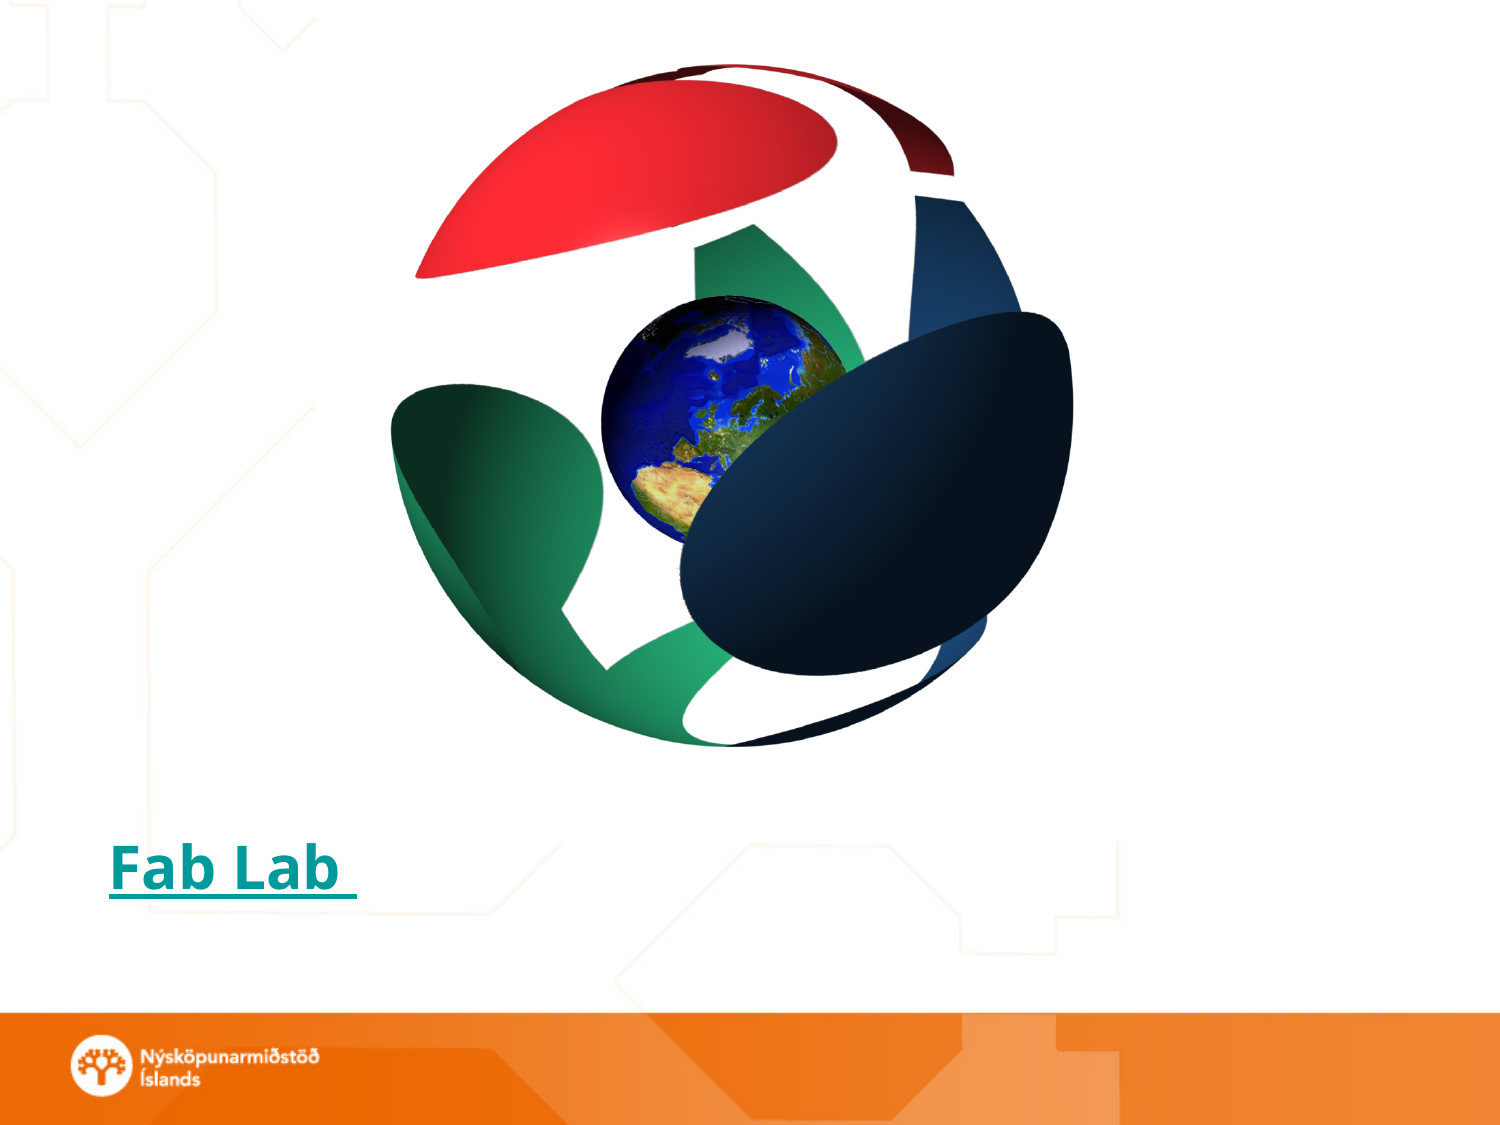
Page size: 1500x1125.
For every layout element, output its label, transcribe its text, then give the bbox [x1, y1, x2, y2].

picture [0, 0, 1500, 1125]
text_box Fab Lab [93, 749, 1369, 991]
